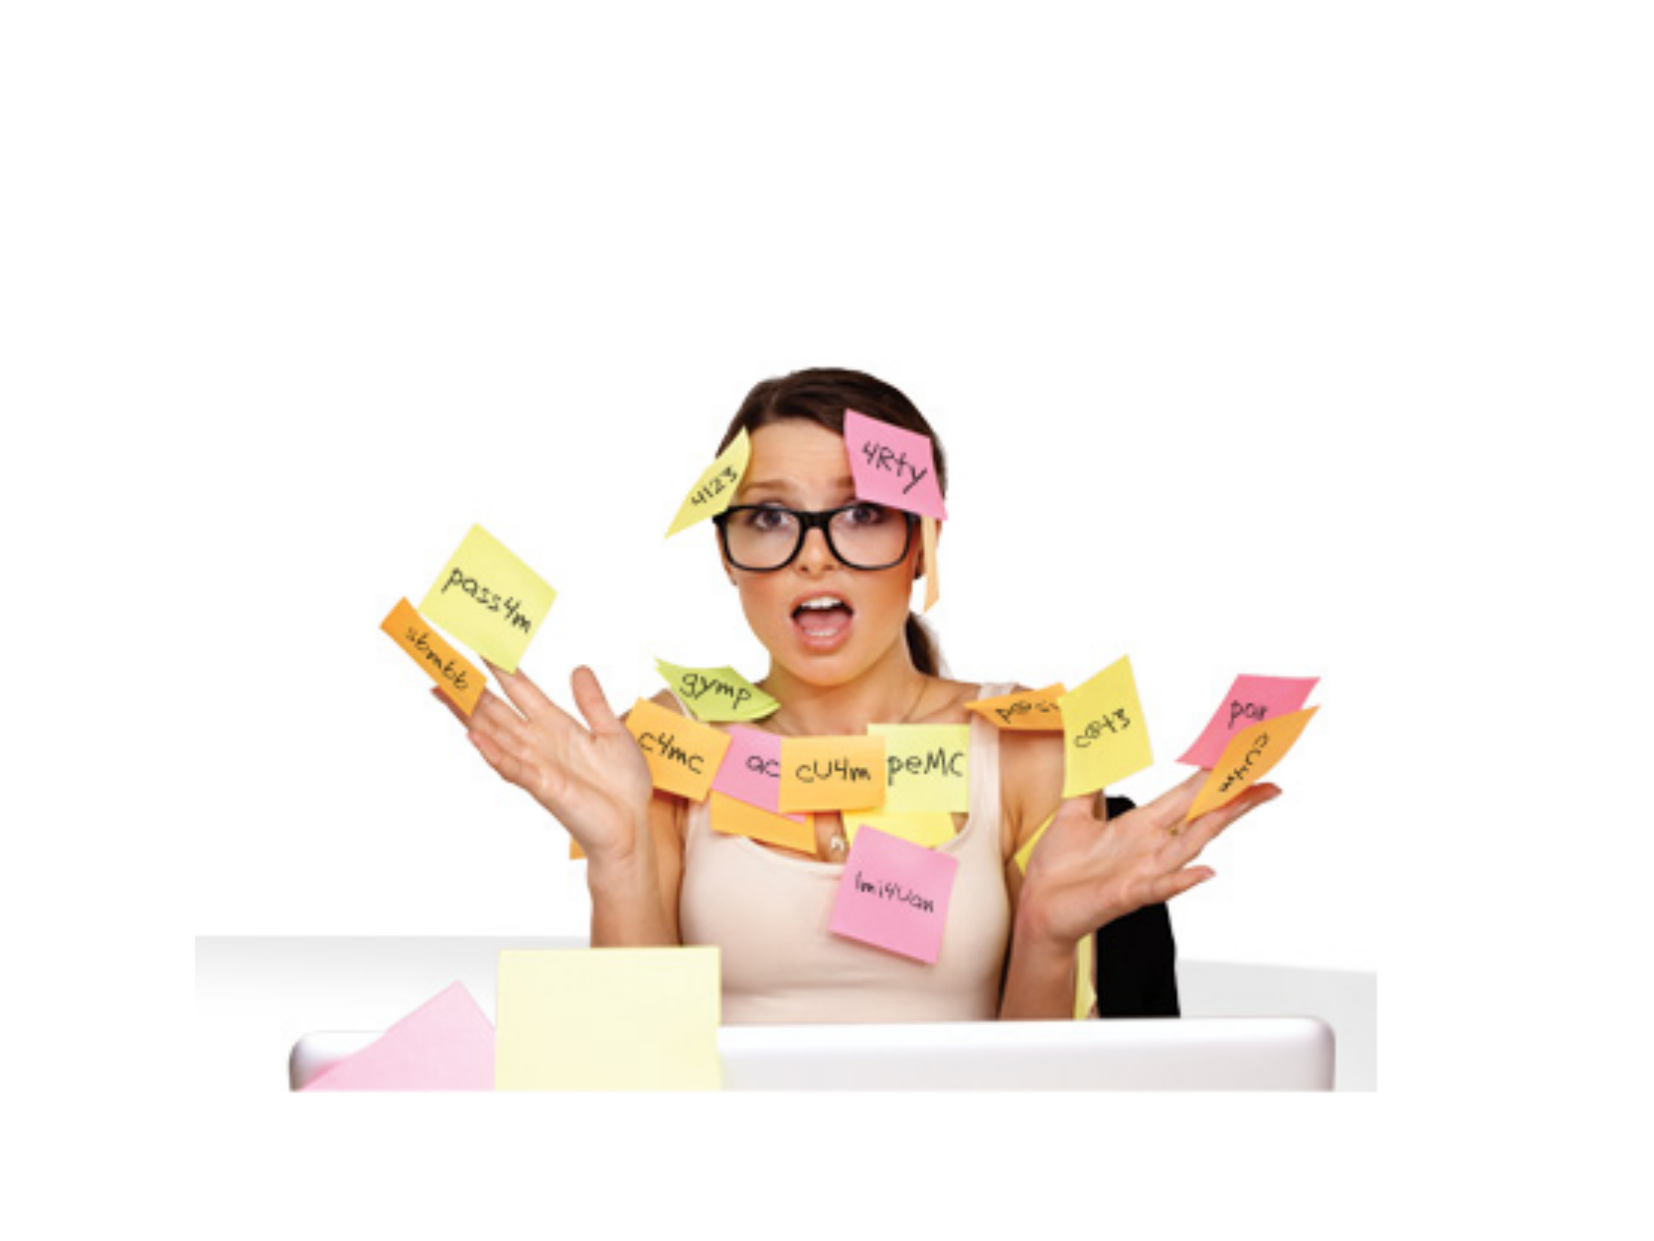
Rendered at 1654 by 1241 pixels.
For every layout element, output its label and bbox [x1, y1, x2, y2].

picture [195, 224, 1381, 1096]
